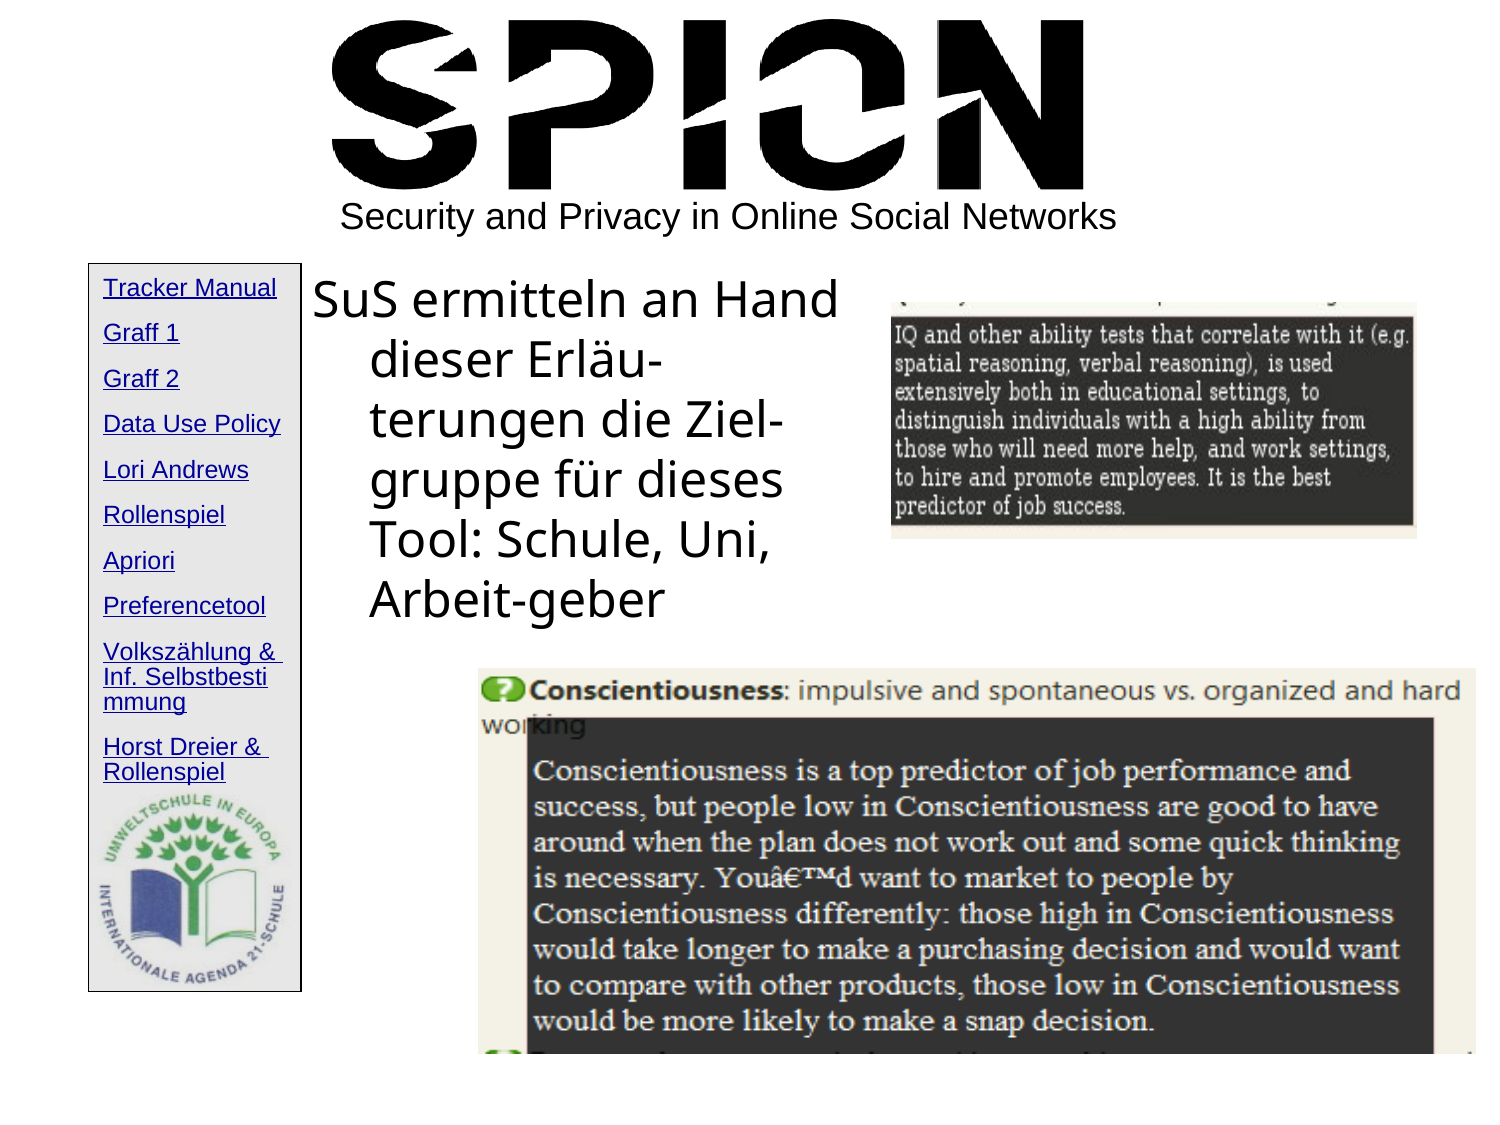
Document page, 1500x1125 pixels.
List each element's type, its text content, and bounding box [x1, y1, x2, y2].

picture [891, 302, 1417, 539]
picture [478, 668, 1476, 1054]
picture [88, 992, 293, 996]
list SuS ermitteln an Hand dieser Erläu-terungen die Ziel-gruppe für dieses Tool: Schule, Uni, Arbeit-geber [312, 267, 850, 1026]
picture [324, 0, 1093, 208]
